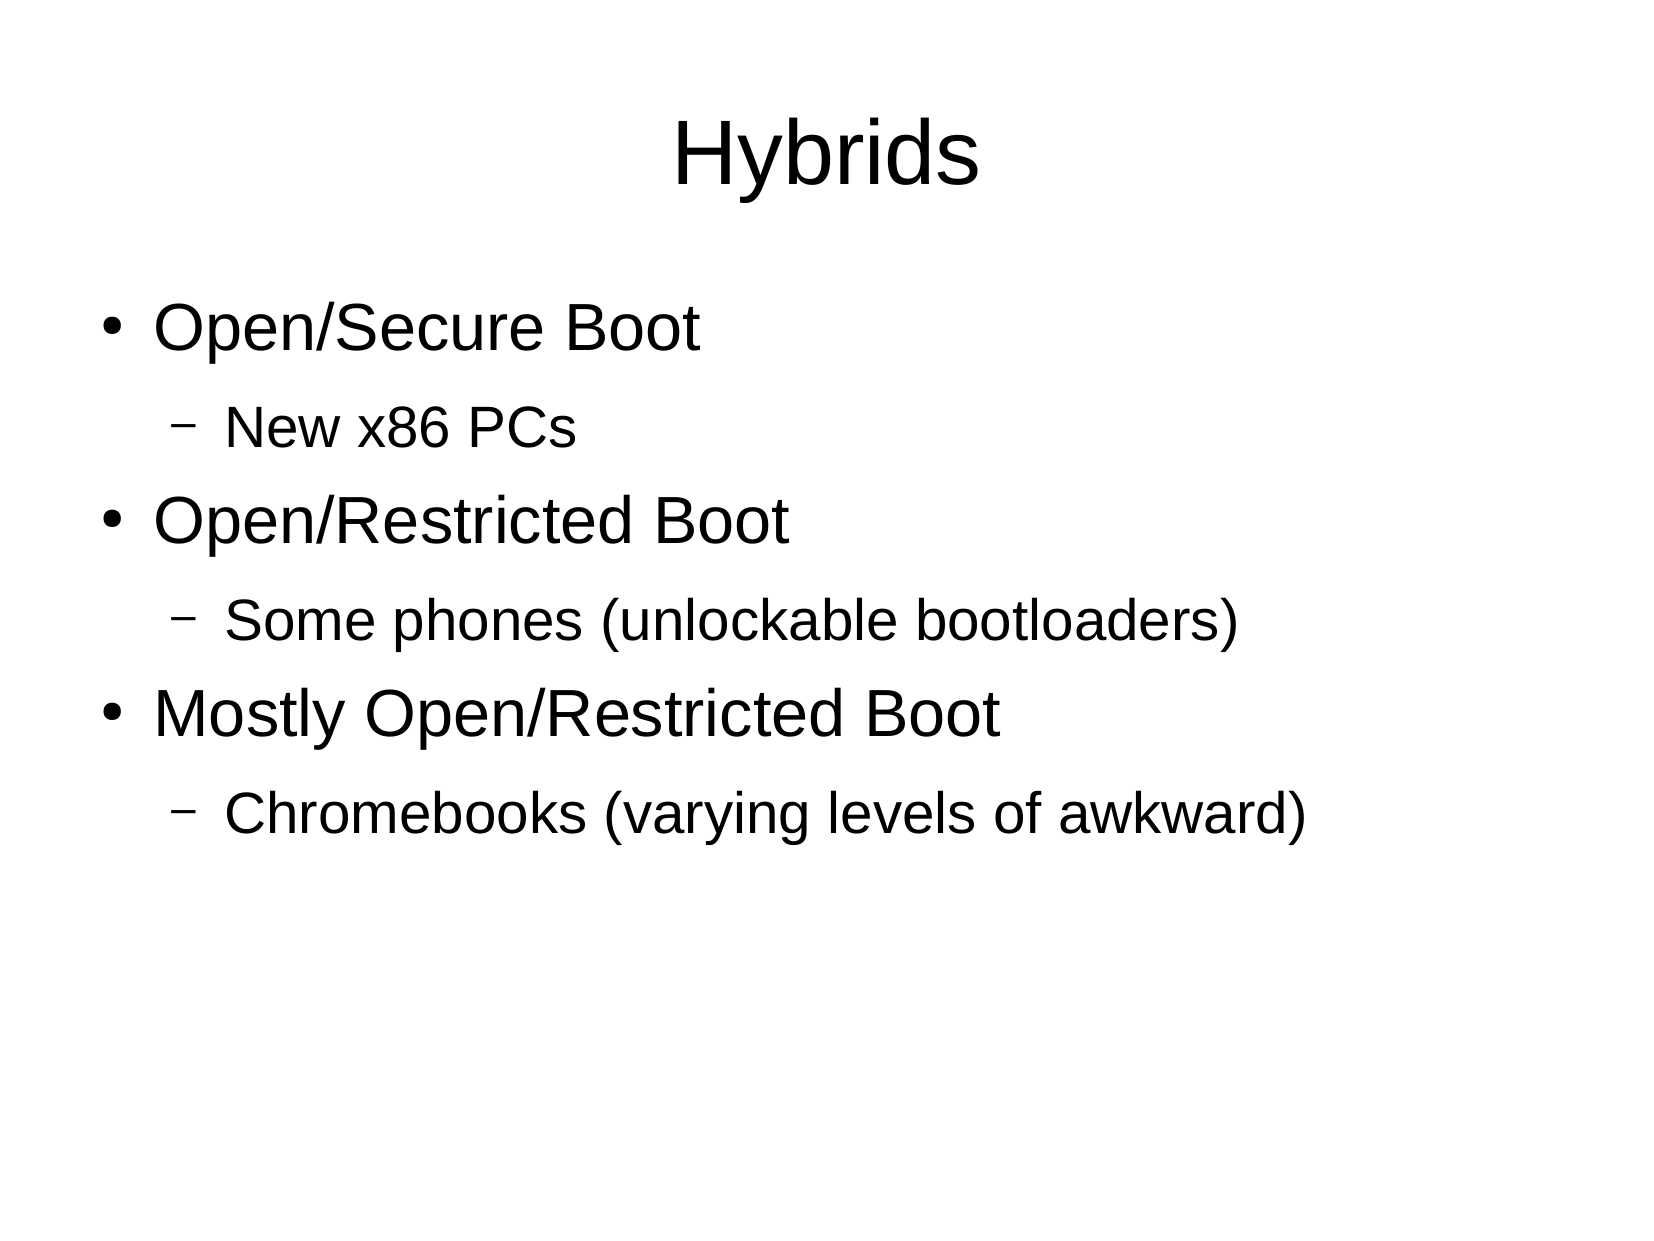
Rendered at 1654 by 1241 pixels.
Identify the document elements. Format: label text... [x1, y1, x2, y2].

list Open/Secure Boot New x86 PCs Open/Restricted Boot Some phones (unlockable bootloaders) Mostly Open/Restricted Boot Chromebooks (varying levels of awkward) [82, 290, 1538, 1010]
title Hybrids [82, 49, 1571, 257]
